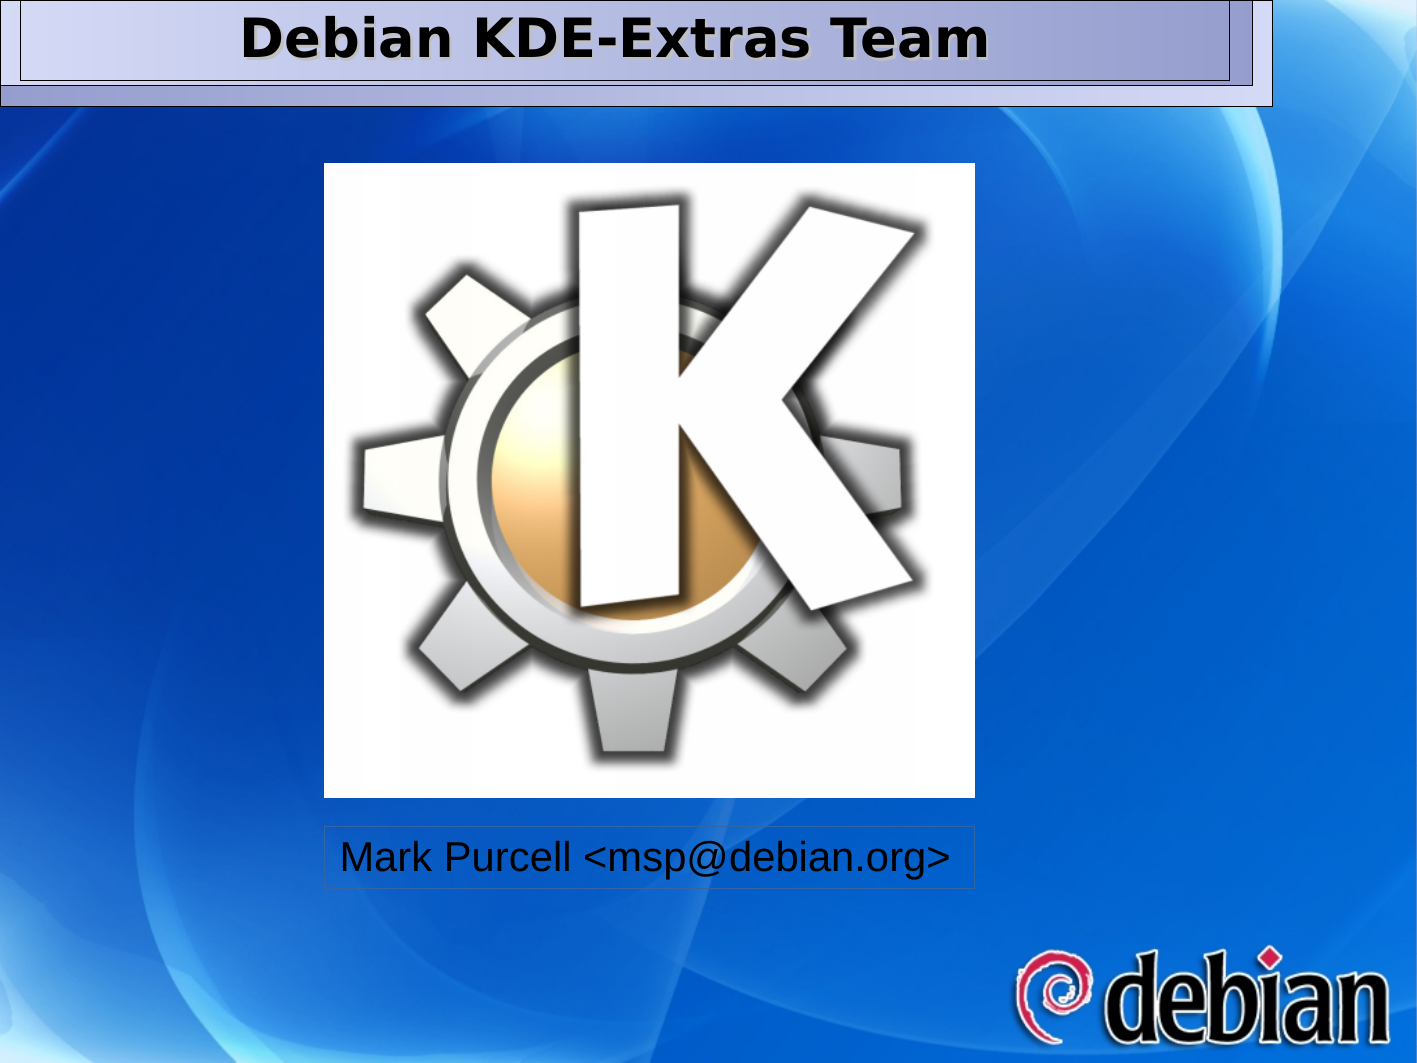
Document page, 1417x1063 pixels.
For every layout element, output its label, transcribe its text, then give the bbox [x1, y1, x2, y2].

text_box [0, 0, 1273, 107]
picture [0, 0, 1417, 1063]
text_box Debian KDE-Extras Team [20, 0, 1230, 81]
text_box Mark Purcell <msp@debian.org> [324, 826, 975, 886]
